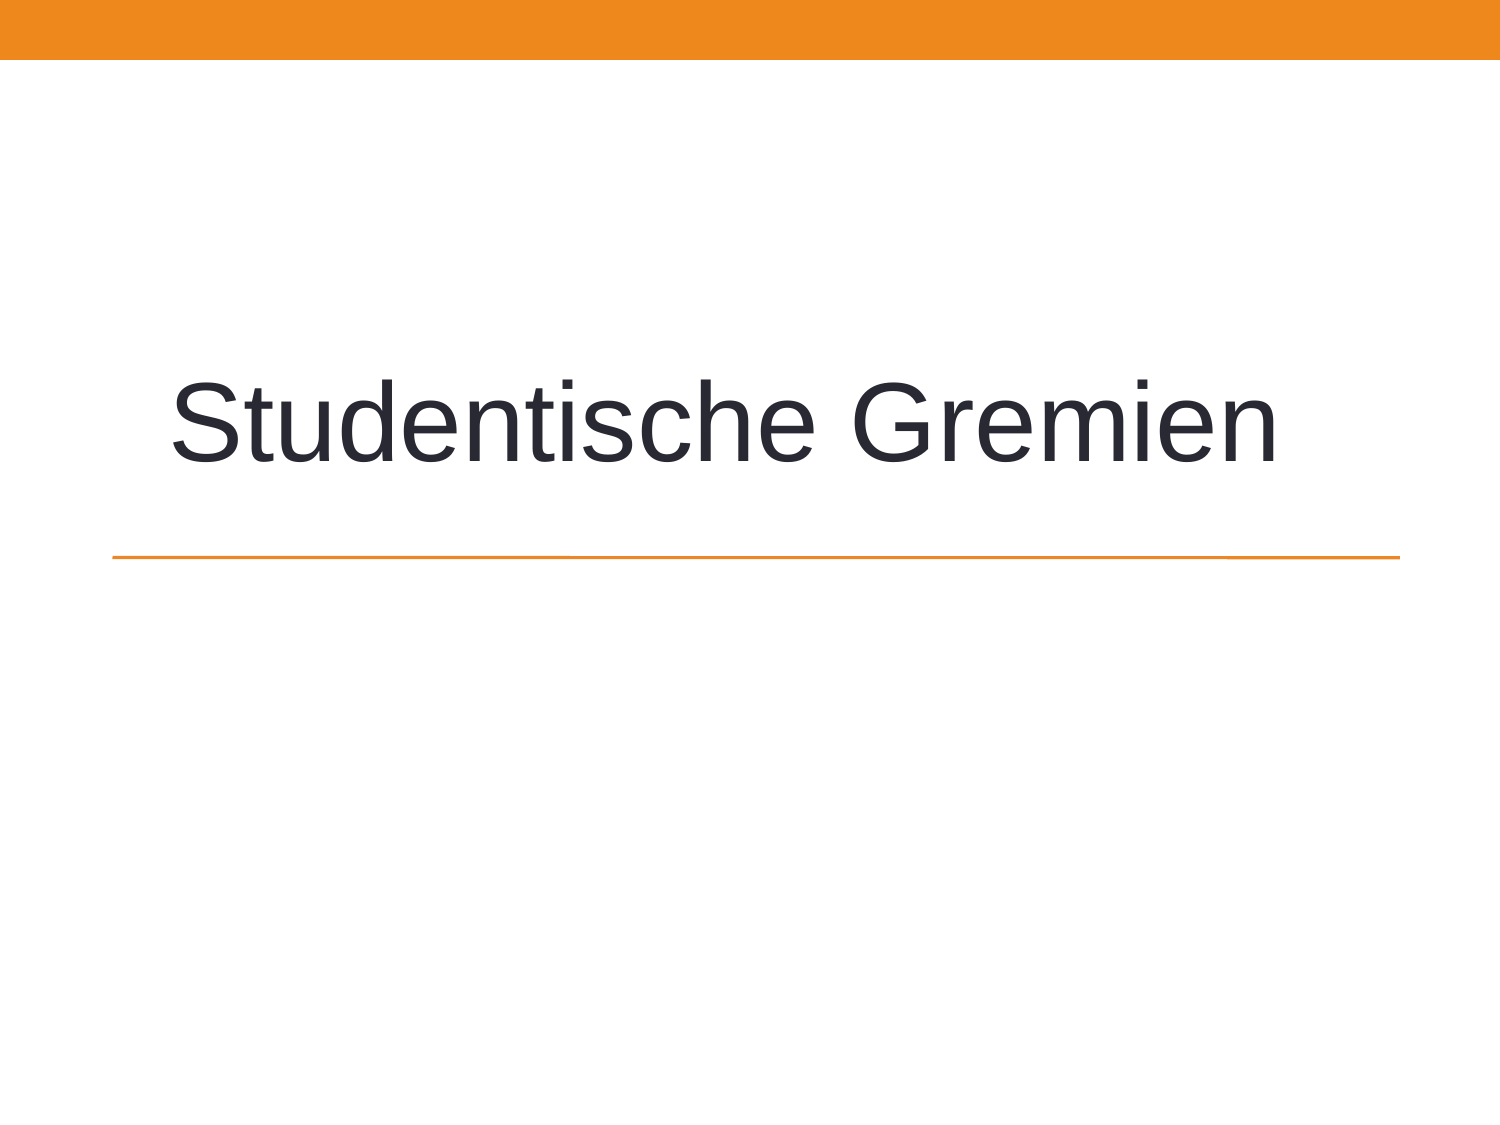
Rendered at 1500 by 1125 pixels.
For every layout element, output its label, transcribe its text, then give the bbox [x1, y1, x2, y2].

title Studentische Gremien [153, 377, 1442, 517]
